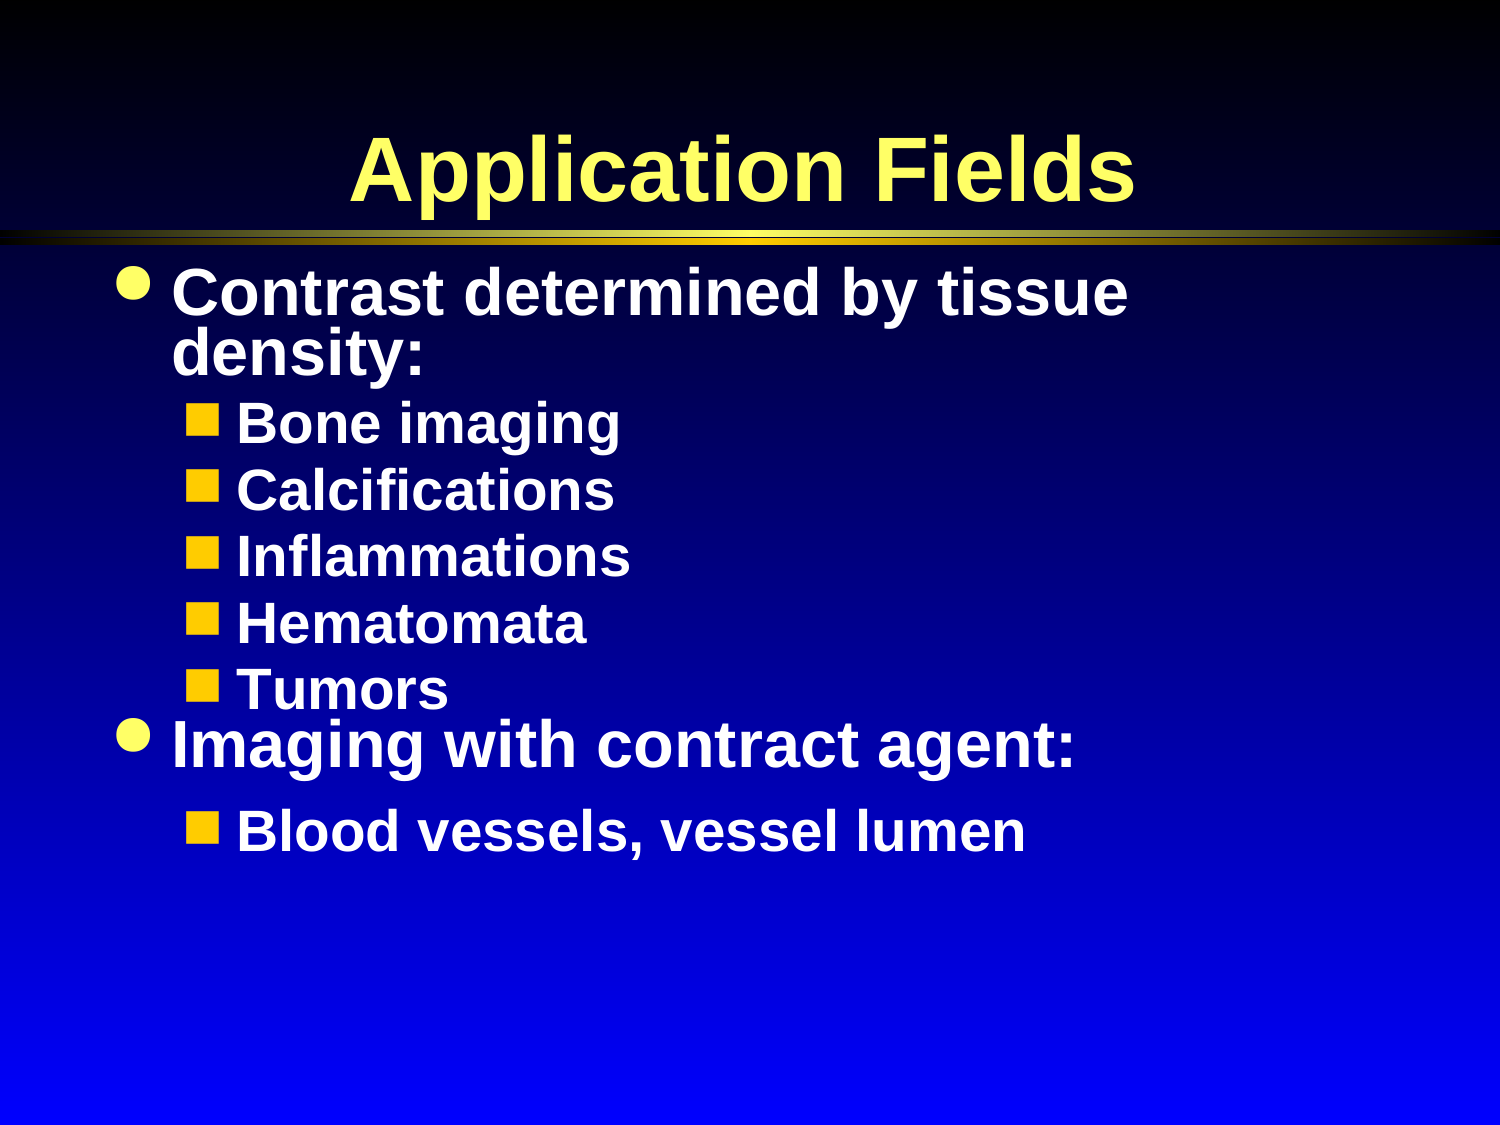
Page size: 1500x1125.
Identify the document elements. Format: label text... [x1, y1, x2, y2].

list Contrast determined by tissue density: Bone imaging Calcifications Inflammations Hematomata Tumors Imaging with contract agent: Blood vessels, vessel lumen [99, 260, 1388, 1009]
title Application Fields [99, 37, 1388, 225]
